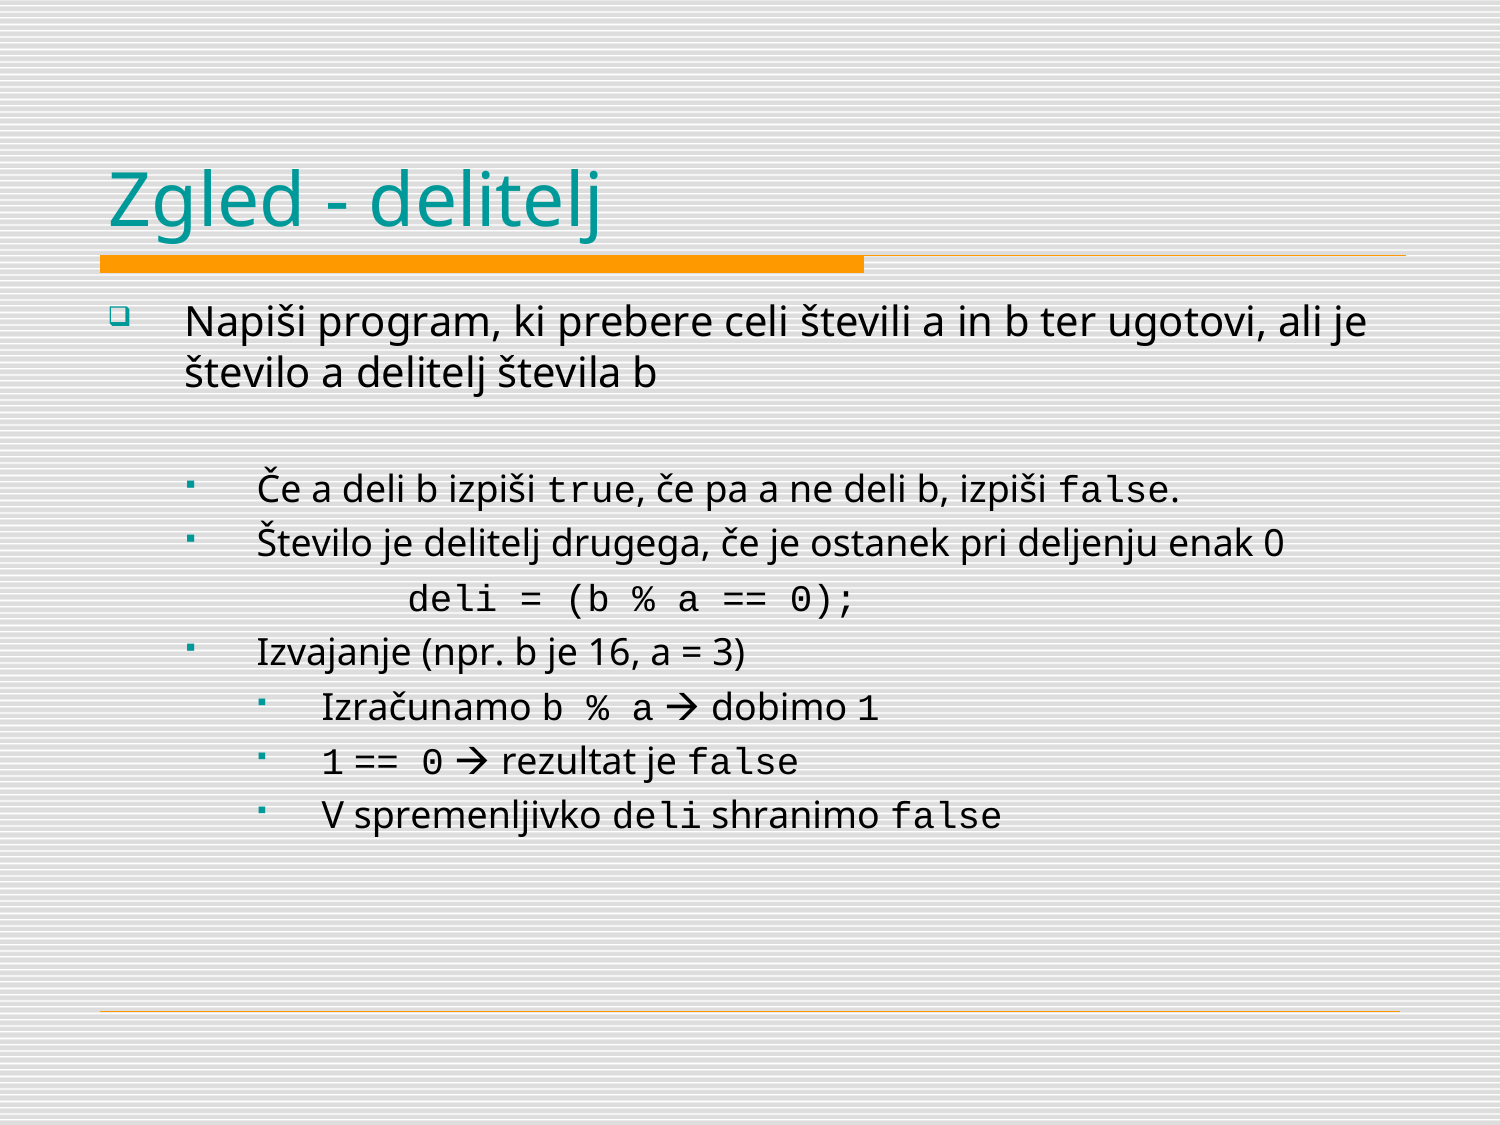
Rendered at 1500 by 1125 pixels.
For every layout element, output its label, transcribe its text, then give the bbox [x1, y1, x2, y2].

title Zgled - delitelj [94, 49, 1407, 250]
list Napiši program, ki prebere celi števili a in b ter ugotovi, ali je število a delitelj števila b Če a deli b izpiši true, če pa a ne deli b, izpiši false. Število je delitelj drugega, če je ostanek pri deljenju enak 0 deli = (b % a == 0); Izvajanje (npr. b je 16, a = 3) Izračunamo b % a  dobimo 1 1 == 0  rezultat je false V spremenljivko deli shranimo false [92, 287, 1406, 988]
picture [0, 0, 1500, 1125]
